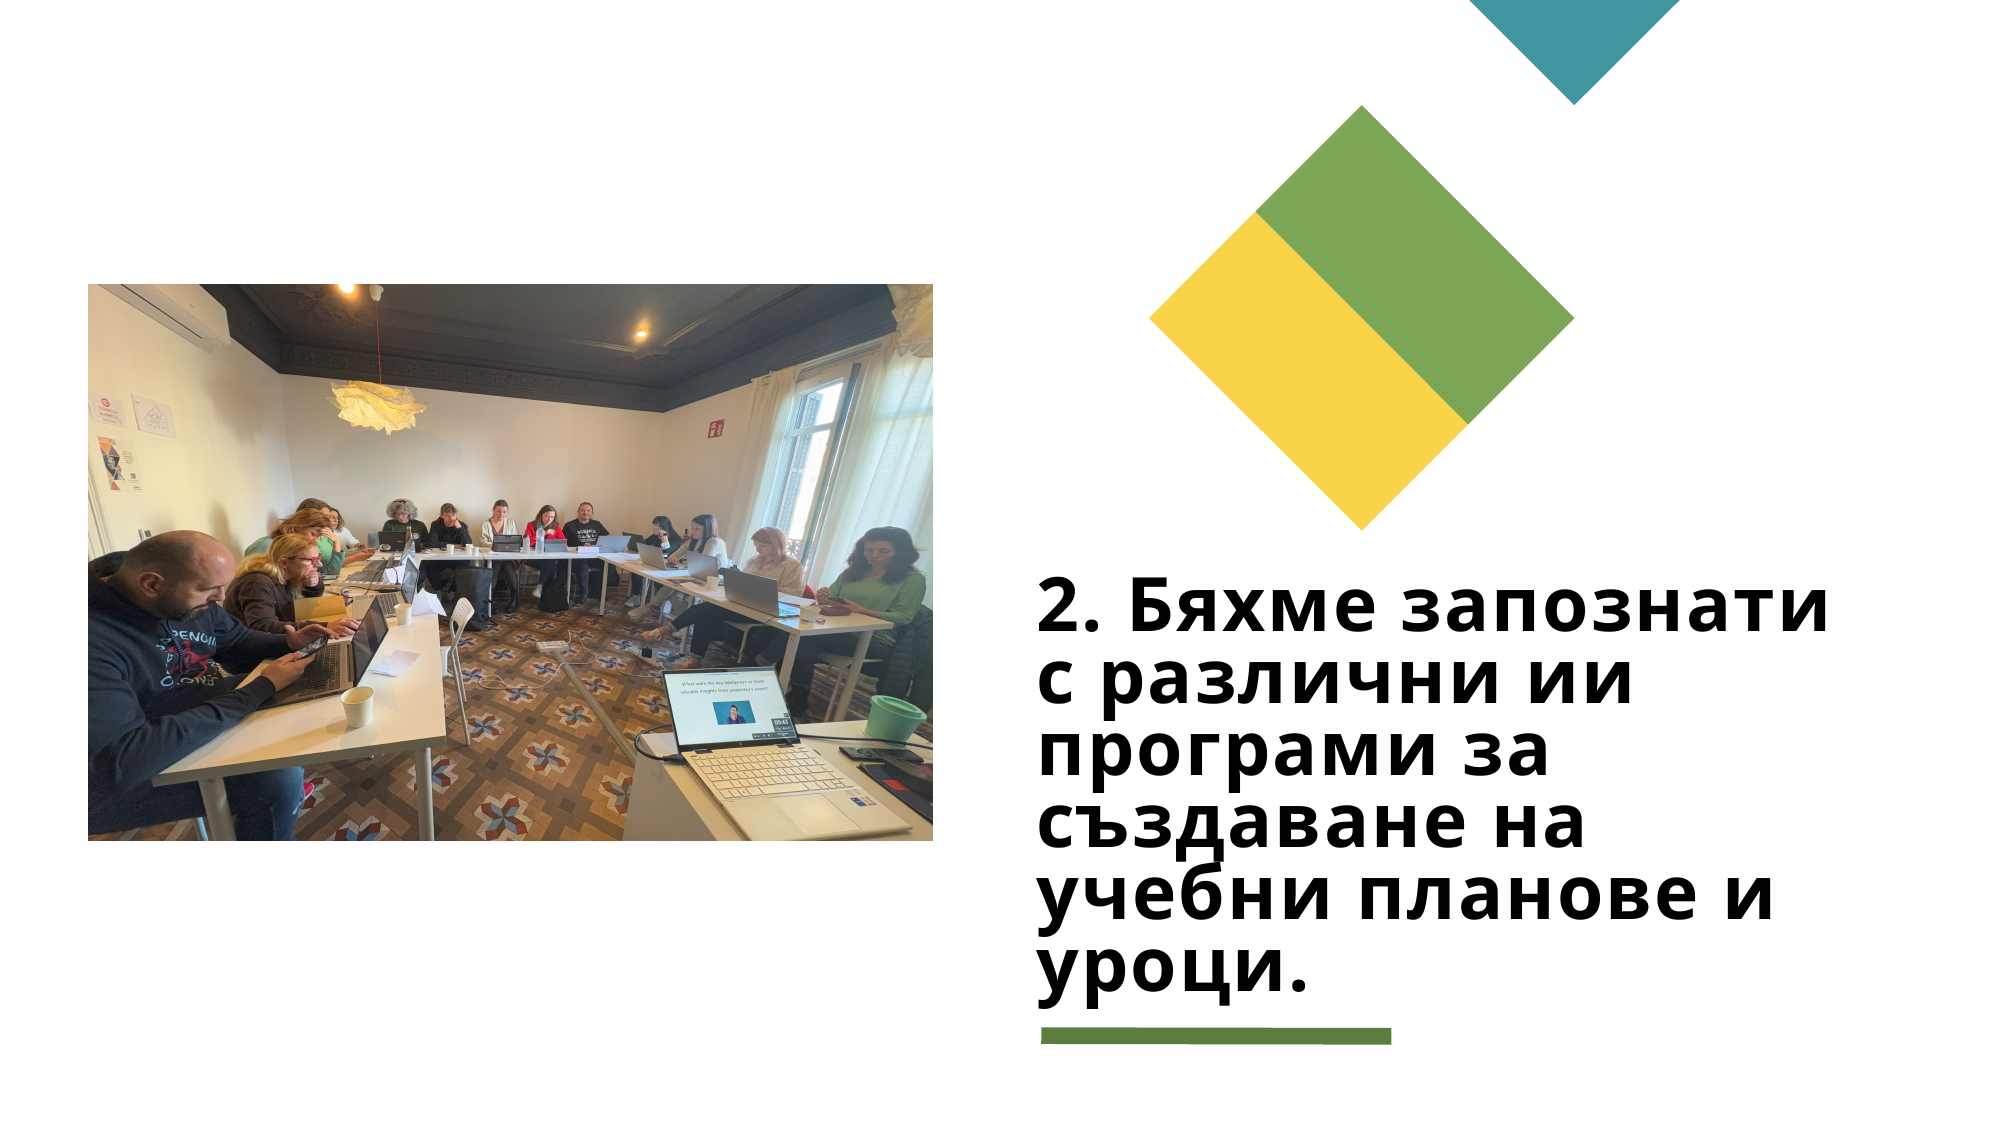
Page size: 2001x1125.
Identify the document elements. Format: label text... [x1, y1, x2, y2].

picture [88, 284, 933, 841]
title 2. Бяхме запознати с различни ии програми за създаване на учебни планове и уроци. [1036, 574, 1847, 992]
